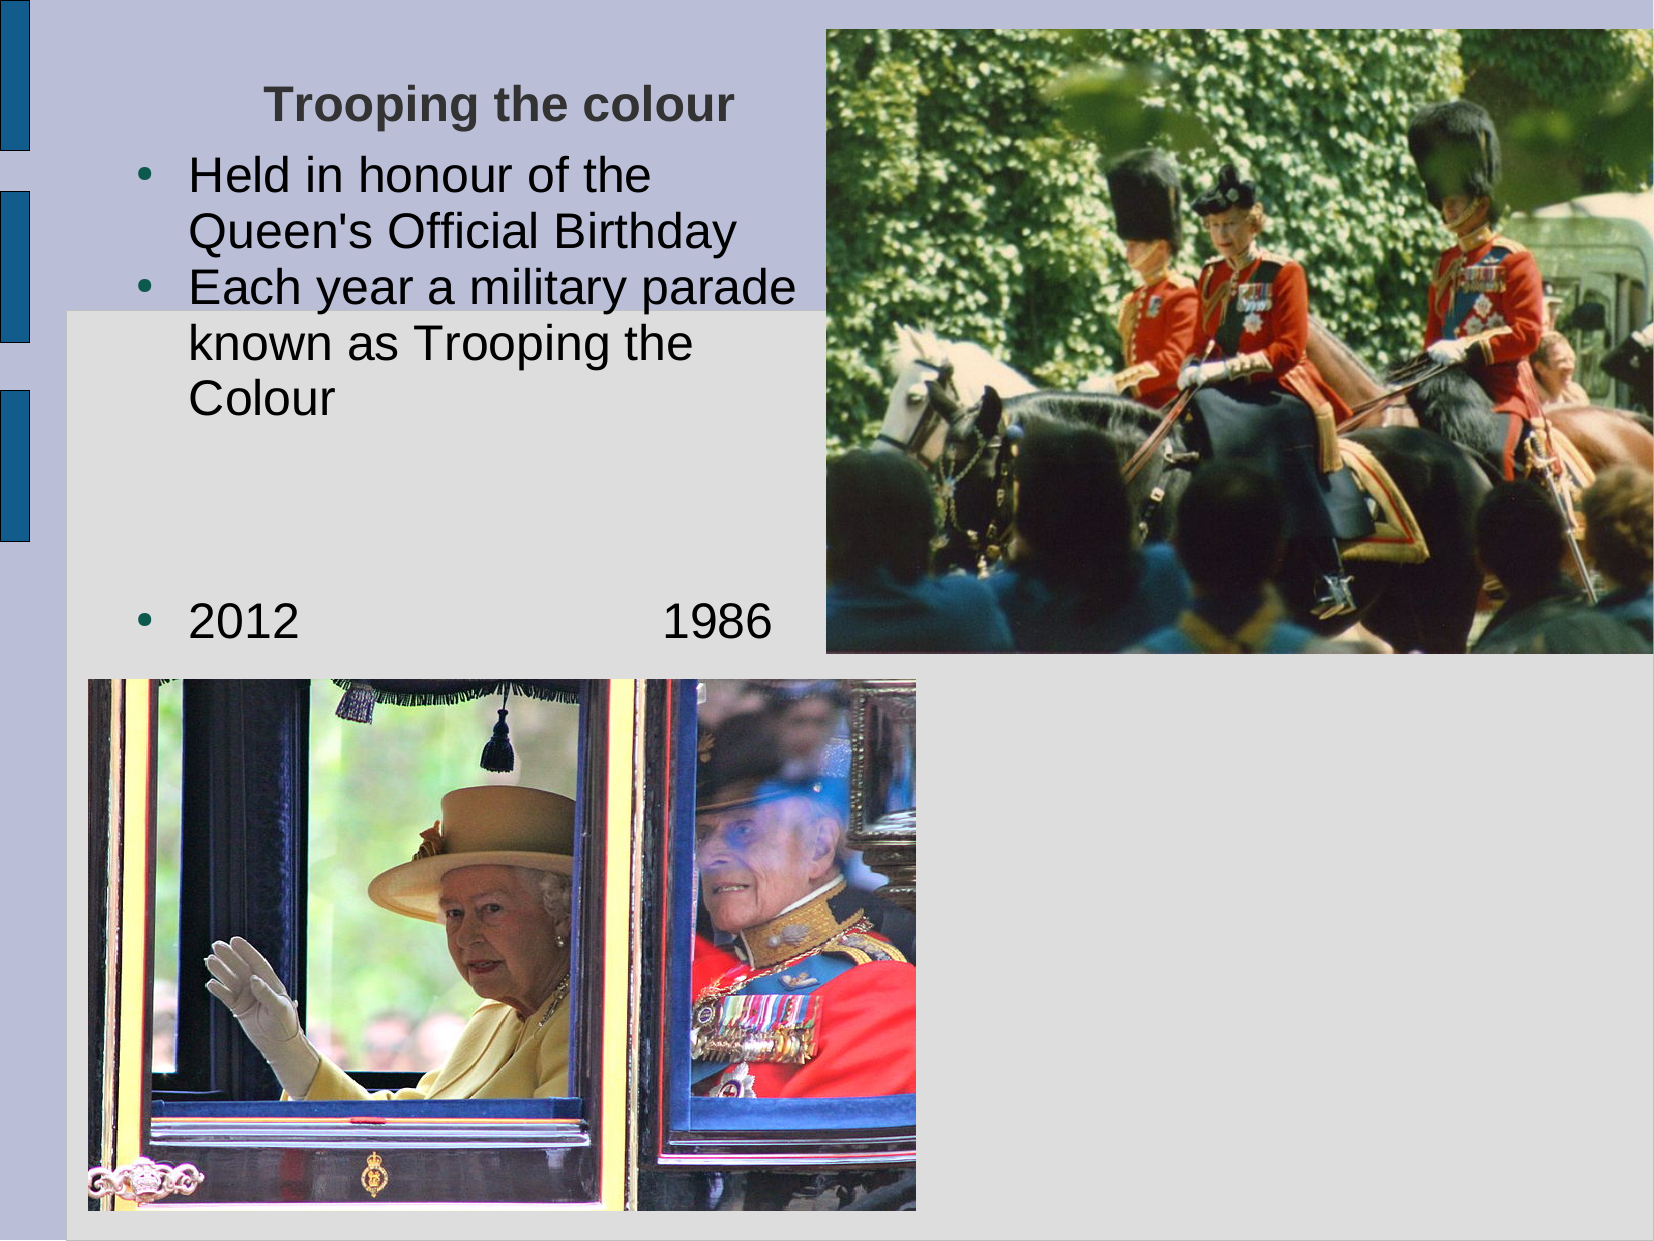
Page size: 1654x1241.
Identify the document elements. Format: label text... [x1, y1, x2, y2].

title Trooping the colour [0, 0, 1206, 208]
picture [826, 29, 1654, 654]
list Held in honour of the Queen's Official Birthday Each year a military parade known as Trooping the Colour 2012 1986 [118, 147, 808, 679]
picture [88, 679, 916, 1212]
